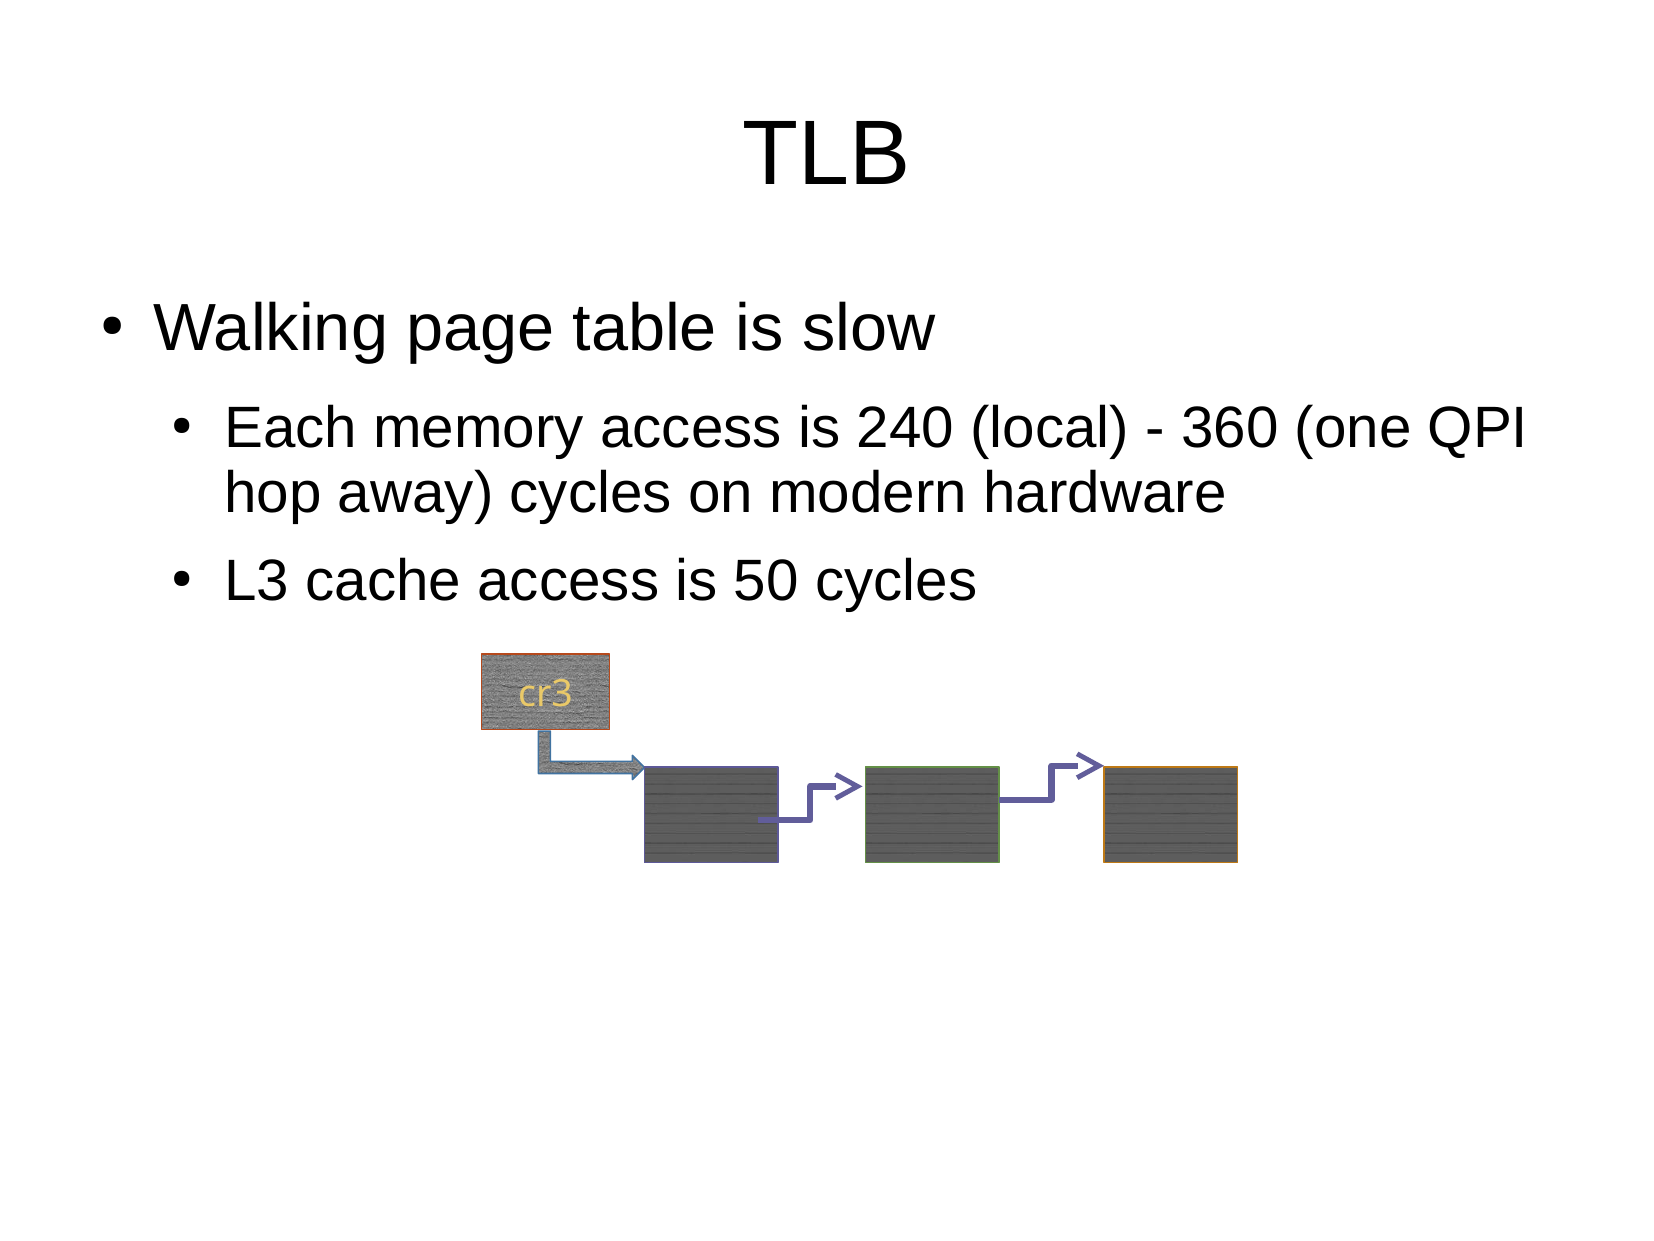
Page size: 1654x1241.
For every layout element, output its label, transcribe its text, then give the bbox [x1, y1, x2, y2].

text_box cr3 [481, 654, 610, 730]
title TLB [82, 49, 1571, 257]
list Walking page table is slow Each memory access is 240 (local) - 360 (one QPI hop away) cycles on modern hardware L3 cache access is 50 cycles [82, 290, 1571, 1010]
text_box [1104, 766, 1238, 863]
text_box [538, 731, 778, 863]
text_box [865, 766, 1000, 863]
